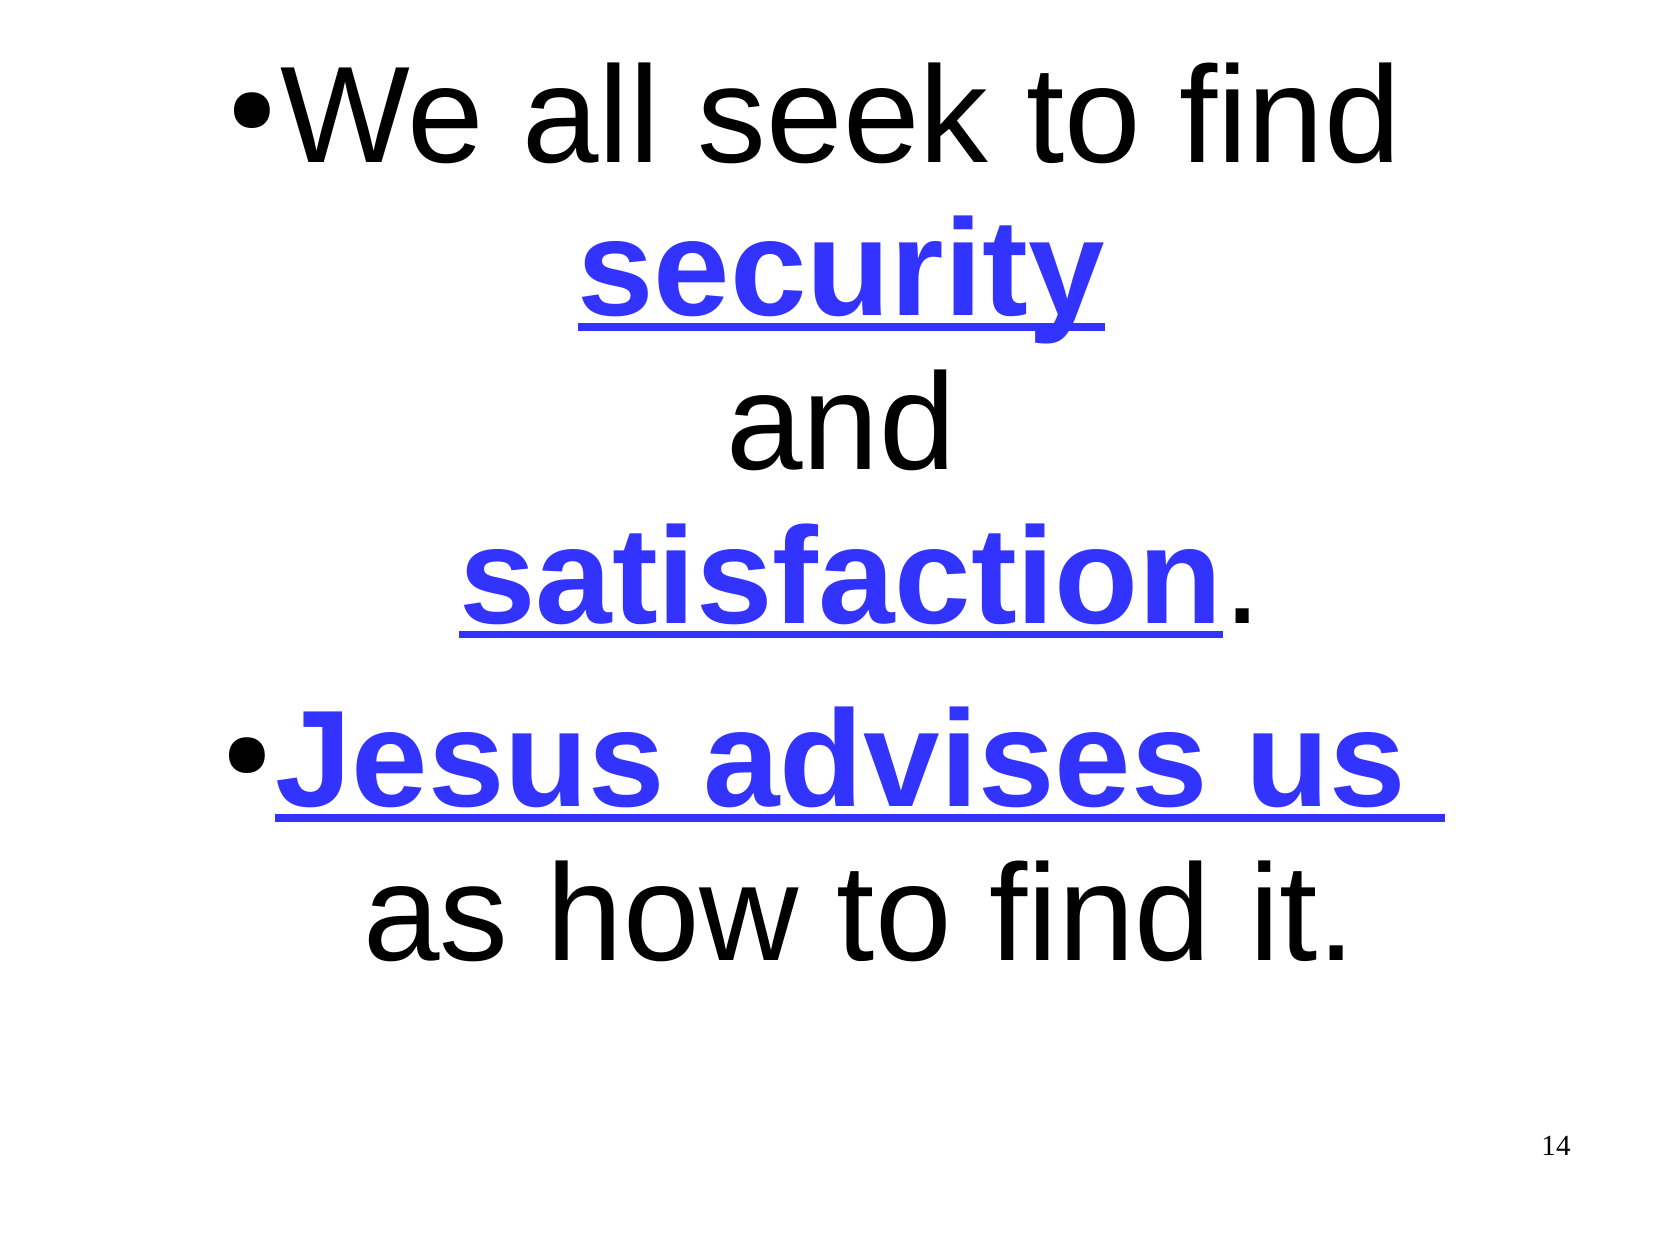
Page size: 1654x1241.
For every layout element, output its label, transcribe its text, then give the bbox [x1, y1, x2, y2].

list We all seek to find security and satisfaction. Jesus advises us as how to find it. [37, 37, 1613, 1238]
